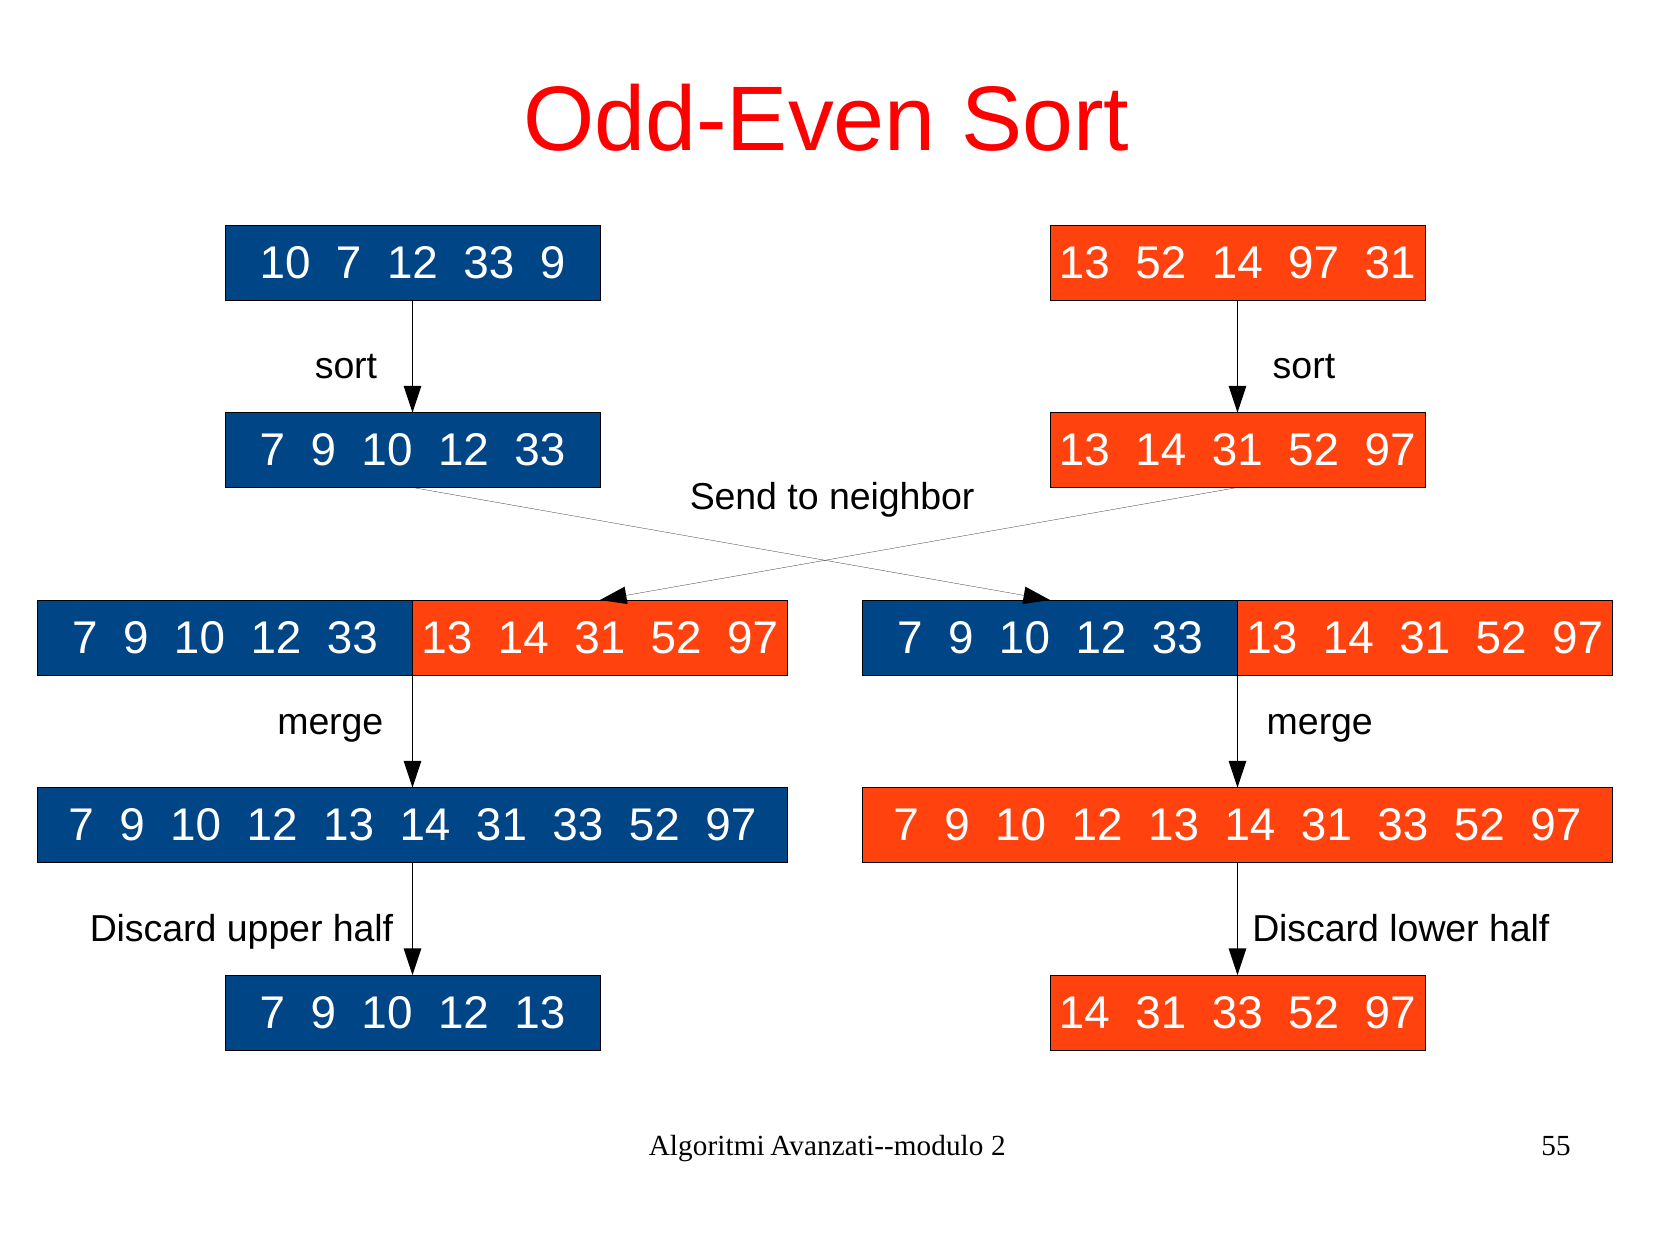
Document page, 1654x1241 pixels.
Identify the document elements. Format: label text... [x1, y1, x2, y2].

text_box 10 7 12 33 9 [225, 225, 601, 301]
text_box Discard upper half [75, 900, 409, 957]
text_box Discard lower half [1237, 900, 1565, 957]
text_box 13 14 31 52 97 [1237, 600, 1613, 676]
text_box 7 9 10 12 13 [225, 975, 601, 1051]
text_box sort [300, 337, 393, 395]
text_box 7 9 10 12 33 [225, 412, 601, 488]
title Odd-Even Sort [82, 49, 1571, 188]
text_box 13 14 31 52 97 [1050, 412, 1426, 488]
text_box merge [1251, 693, 1388, 751]
text_box 13 52 14 97 31 [1050, 225, 1426, 301]
text_box 7 9 10 12 33 [862, 600, 1237, 676]
text_box Send to neighbor [675, 468, 990, 526]
text_box 7 9 10 12 13 14 31 33 52 97 [862, 787, 1613, 863]
text_box 13 14 31 52 97 [413, 600, 788, 676]
text_box sort [1257, 337, 1351, 395]
text_box merge [262, 693, 399, 751]
text_box 7 9 10 12 13 14 31 33 52 97 [37, 787, 788, 863]
text_box 14 31 33 52 97 [1050, 975, 1426, 1051]
text_box 7 9 10 12 33 [37, 600, 413, 676]
